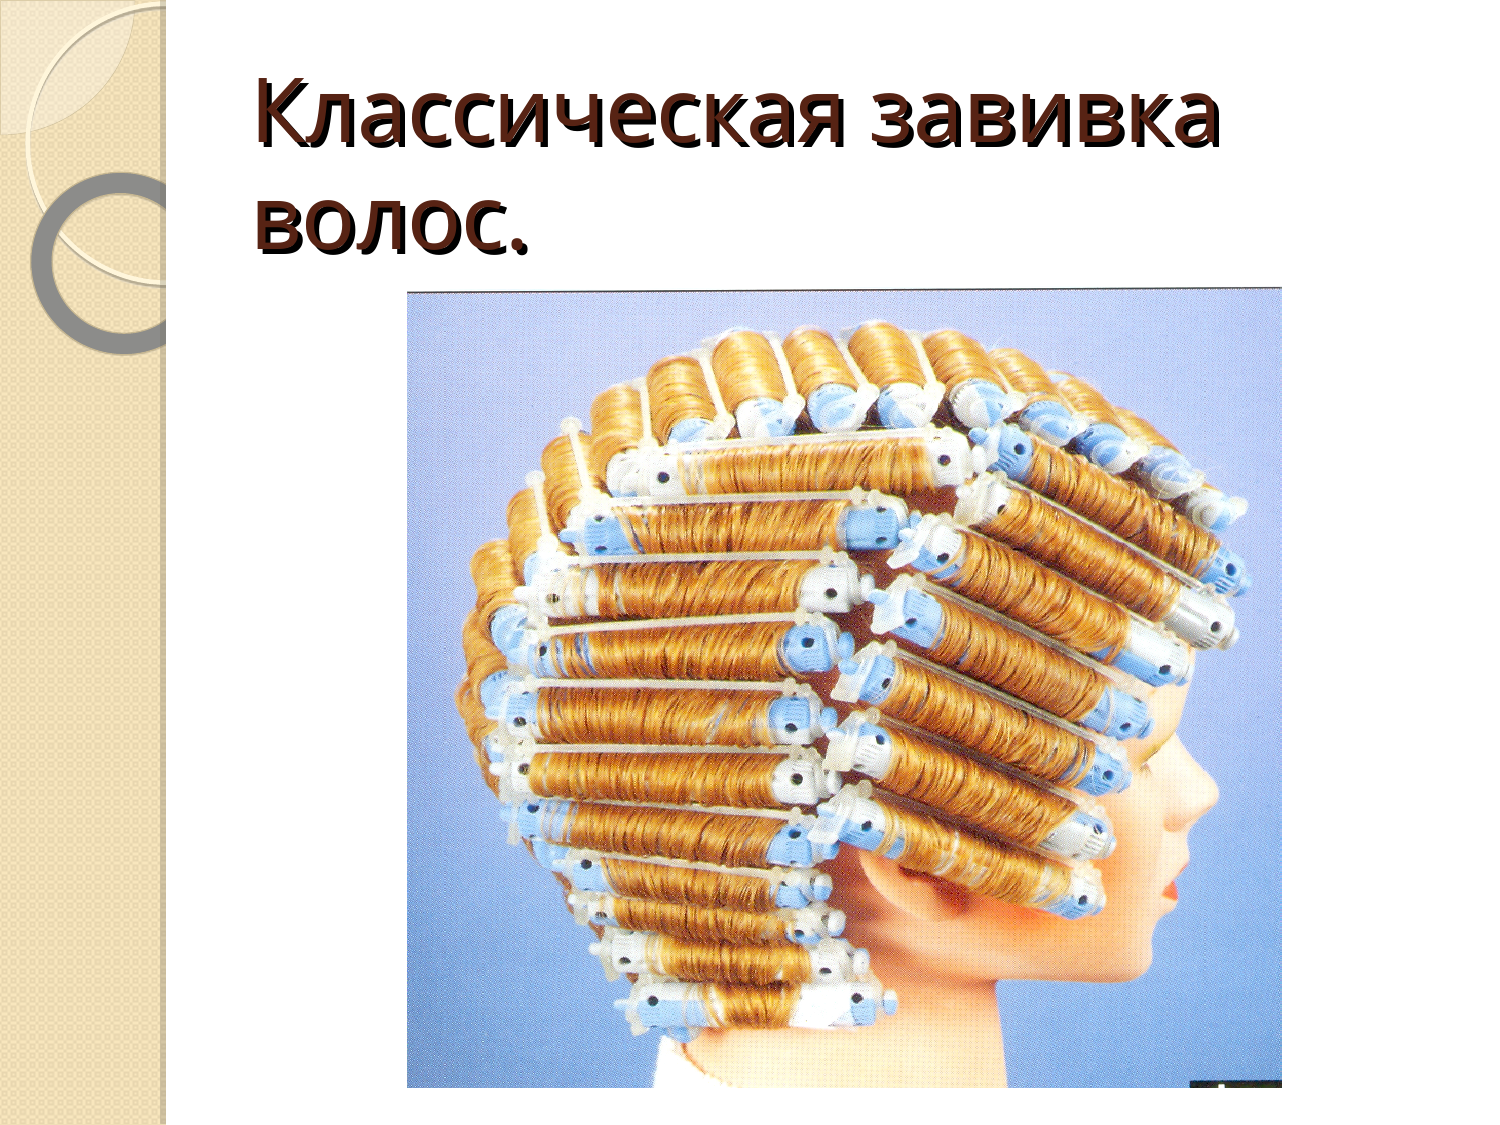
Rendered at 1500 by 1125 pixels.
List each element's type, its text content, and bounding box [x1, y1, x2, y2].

title Классическая завивка волос. [235, 45, 1466, 233]
picture [407, 278, 1282, 1088]
